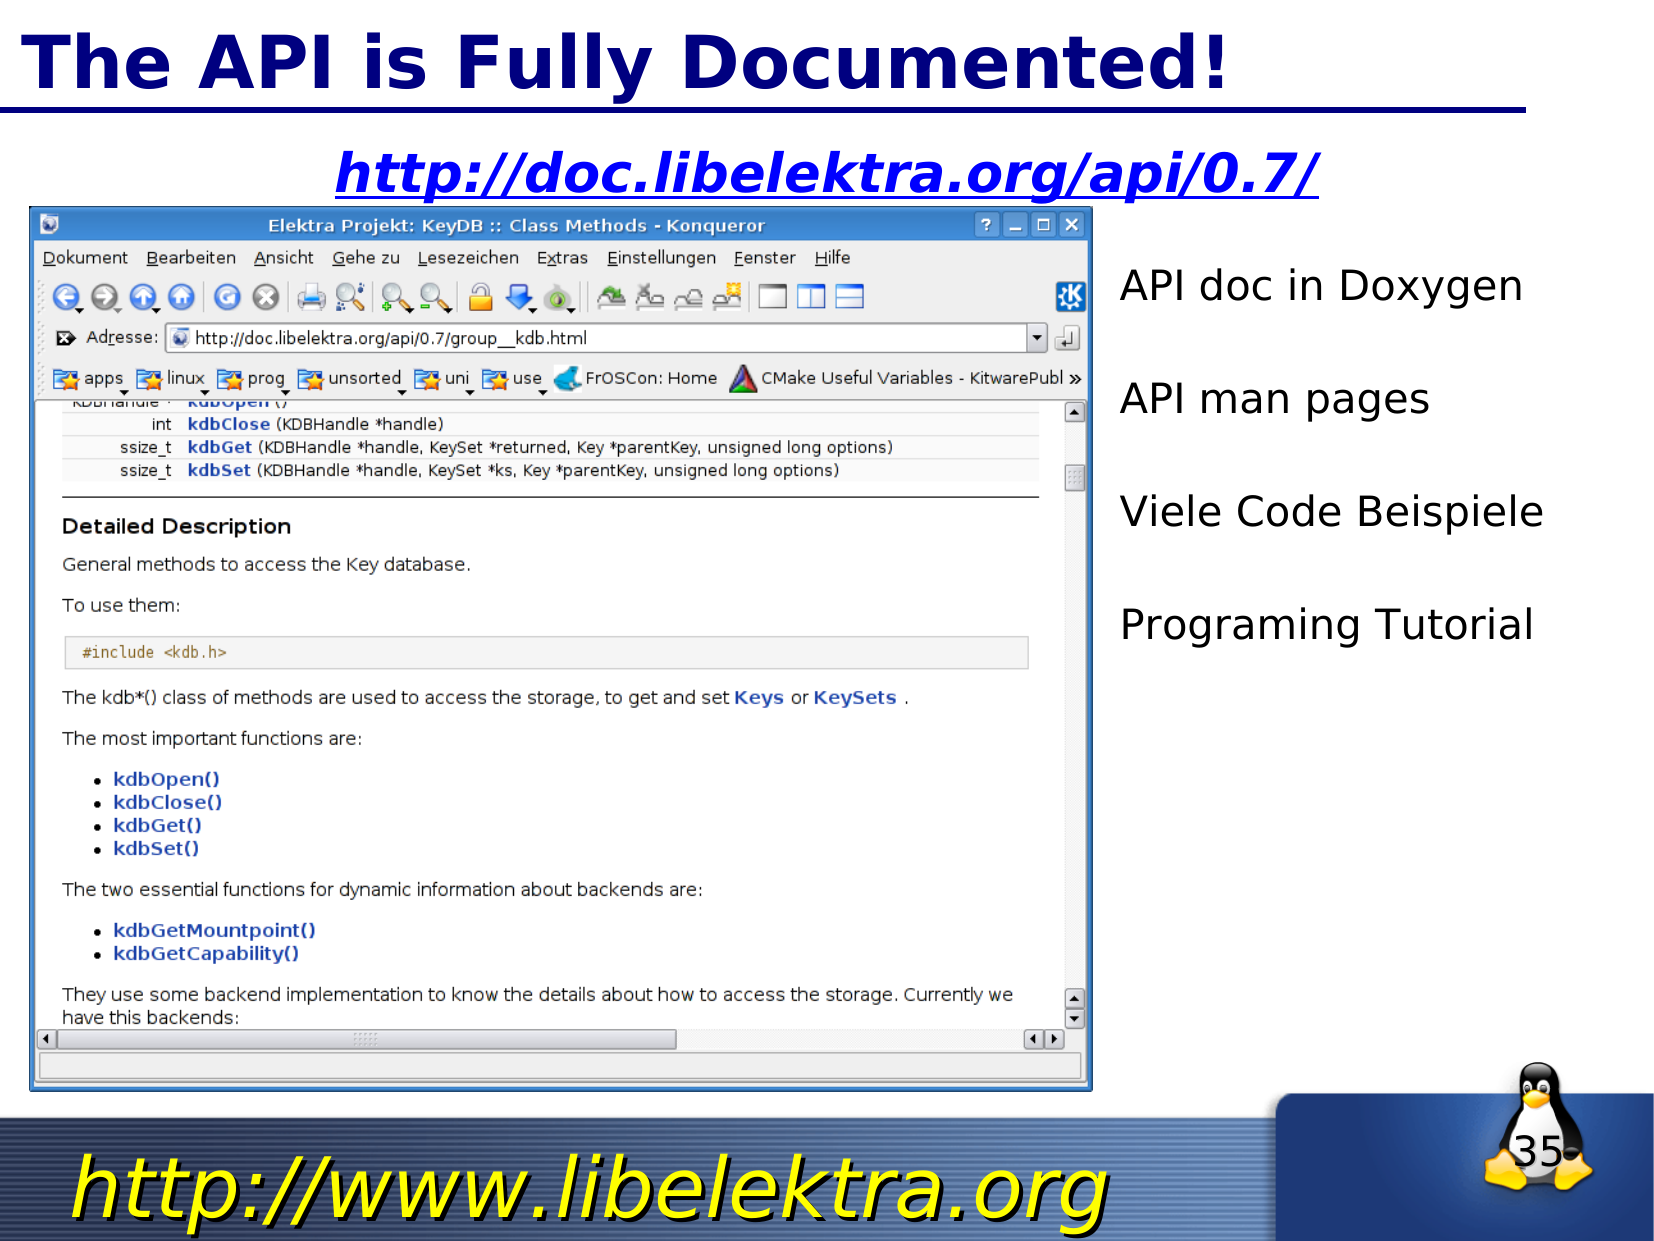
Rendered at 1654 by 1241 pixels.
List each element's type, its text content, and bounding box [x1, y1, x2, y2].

text_box http://doc.libelektra.org/api/0.7/ [280, 139, 1373, 203]
list API doc in Doxygen API man pages Viele Code Beispiele Programing Tutorial [1104, 250, 1630, 706]
text_box The API is Fully Documented! [21, 14, 1611, 110]
picture [0, 206, 1654, 1241]
text_box 50 [1312, 1122, 1566, 1178]
